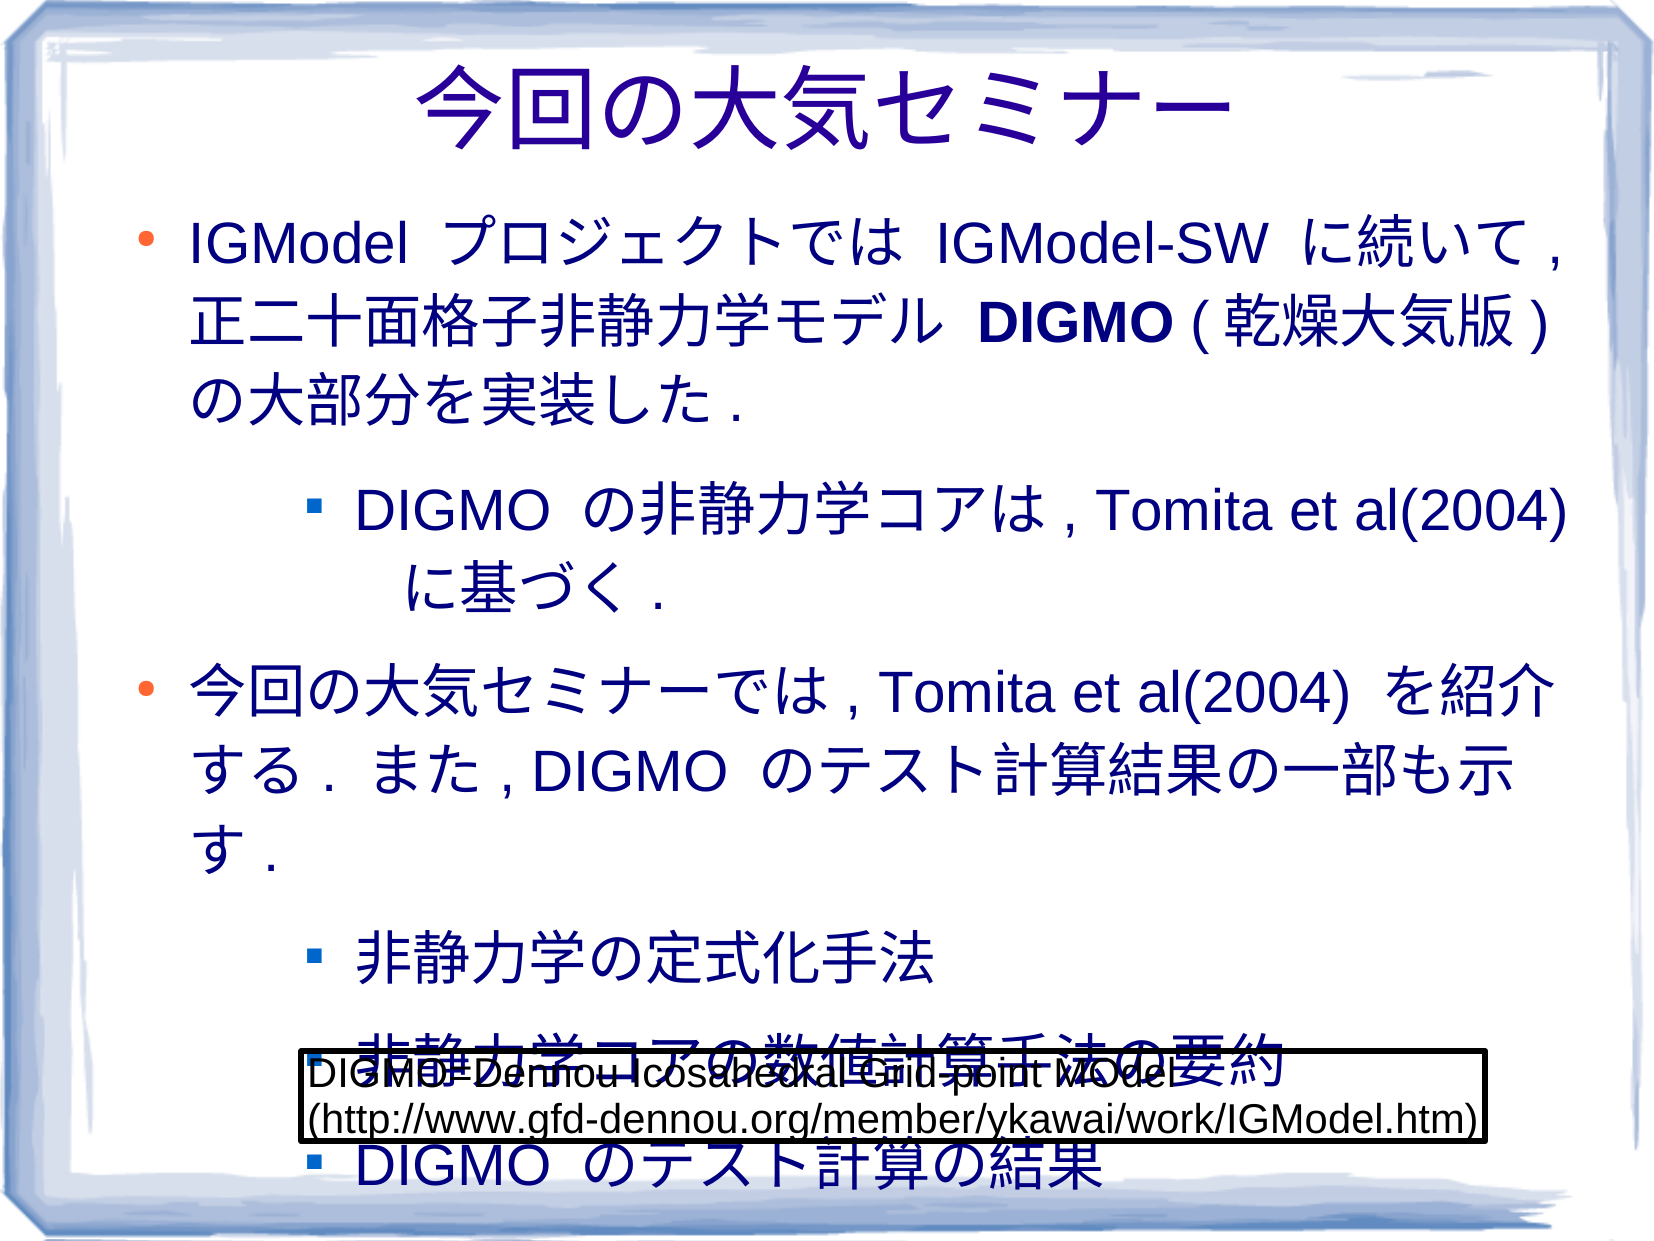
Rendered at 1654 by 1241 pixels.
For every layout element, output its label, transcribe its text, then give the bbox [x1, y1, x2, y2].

picture [0, 0, 1654, 1241]
text_box DIGMO=Dennou Icosahedral Grid-point MOdel (http://www.gfd-dennou.org/member/ykawai/work/IGModel.htm) [301, 1051, 1486, 1142]
list IGModel プロジェクトでは IGModel-SW に続いて, 正二十面格子非静力学モデル DIGMO (乾燥大気版)の大部分を実装した. DIGMO の非静力学コアは, Tomita et al(2004) に基づく. 今回の大気セミナーでは, Tomita et al(2004) を紹介する. また, DIGMO のテスト計算結果の一部も示す. 非静力学の定式化手法 非静力学コアの数値計算手法の要約 DIGMO のテスト計算の結果 [118, 200, 1571, 1144]
title 今回の大気セミナー [82, 49, 1571, 166]
